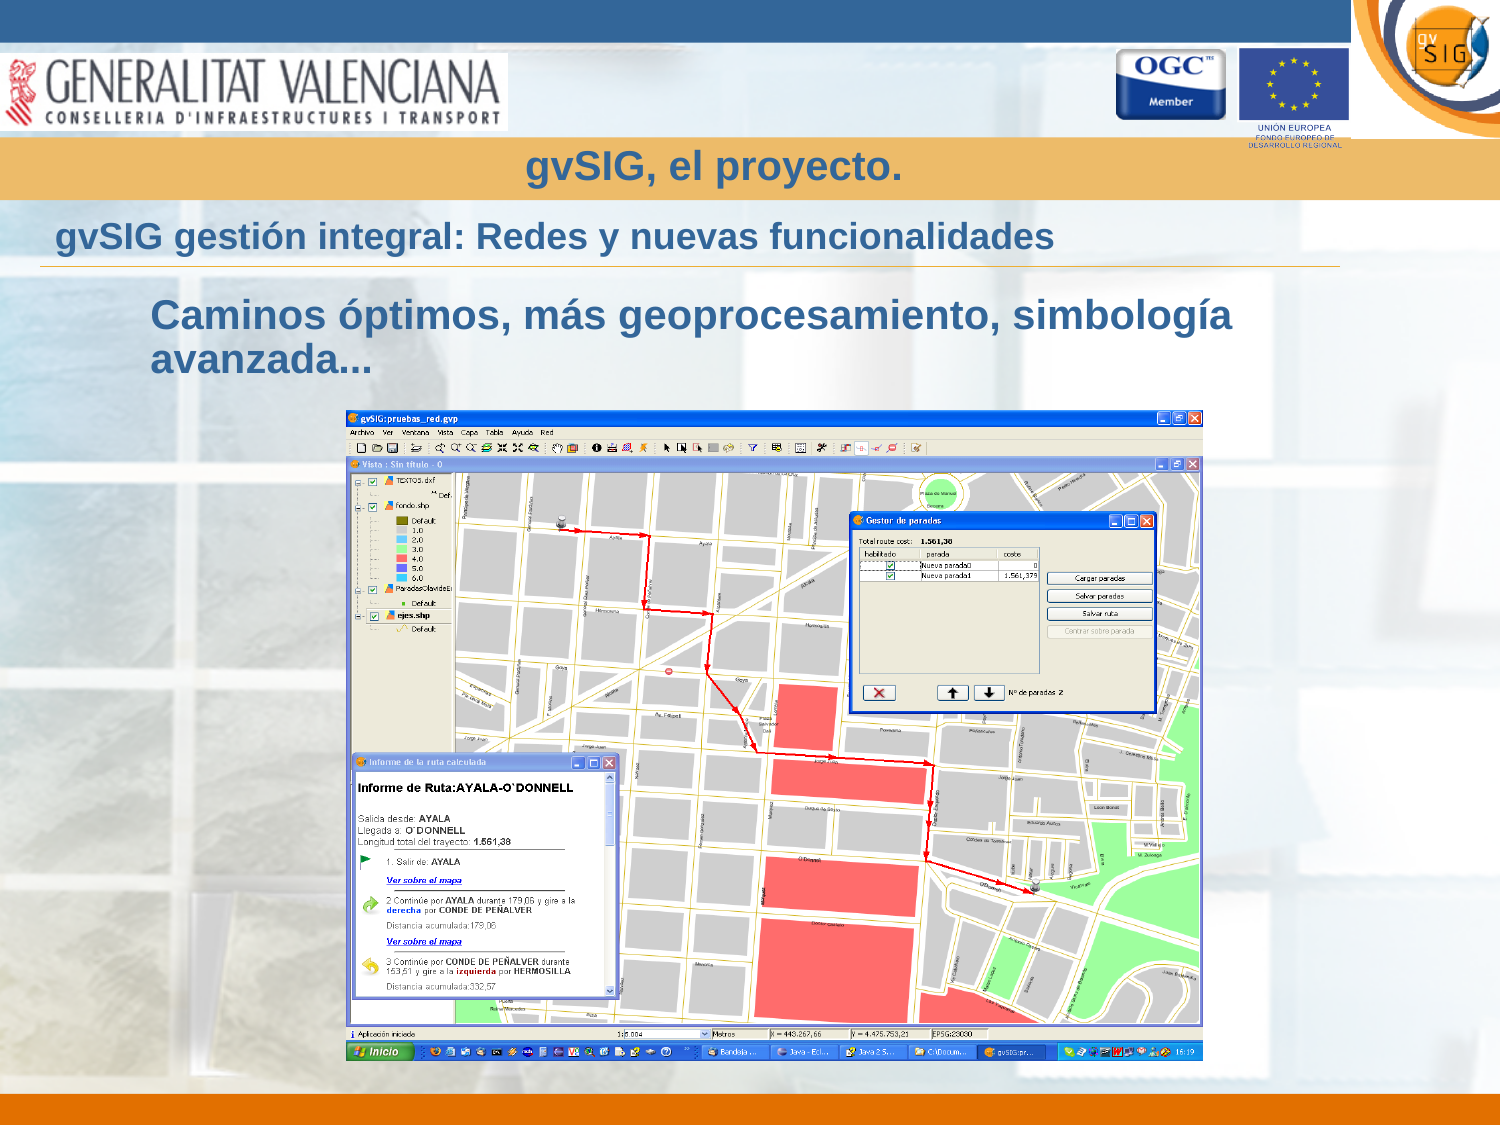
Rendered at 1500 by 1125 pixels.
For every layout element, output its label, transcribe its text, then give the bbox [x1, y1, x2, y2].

picture [1116, 49, 1226, 120]
picture [346, 410, 1203, 1061]
picture [0, 53, 508, 131]
picture [1237, 0, 1500, 139]
text_box Caminos óptimos, más geoprocesamiento, simbología avanzada... [135, 286, 1428, 404]
text_box gvSIG gestión integral: Redes y nuevas funcionalidades [40, 210, 1169, 271]
text_box gvSIG, el proyecto. [0, 137, 1429, 203]
